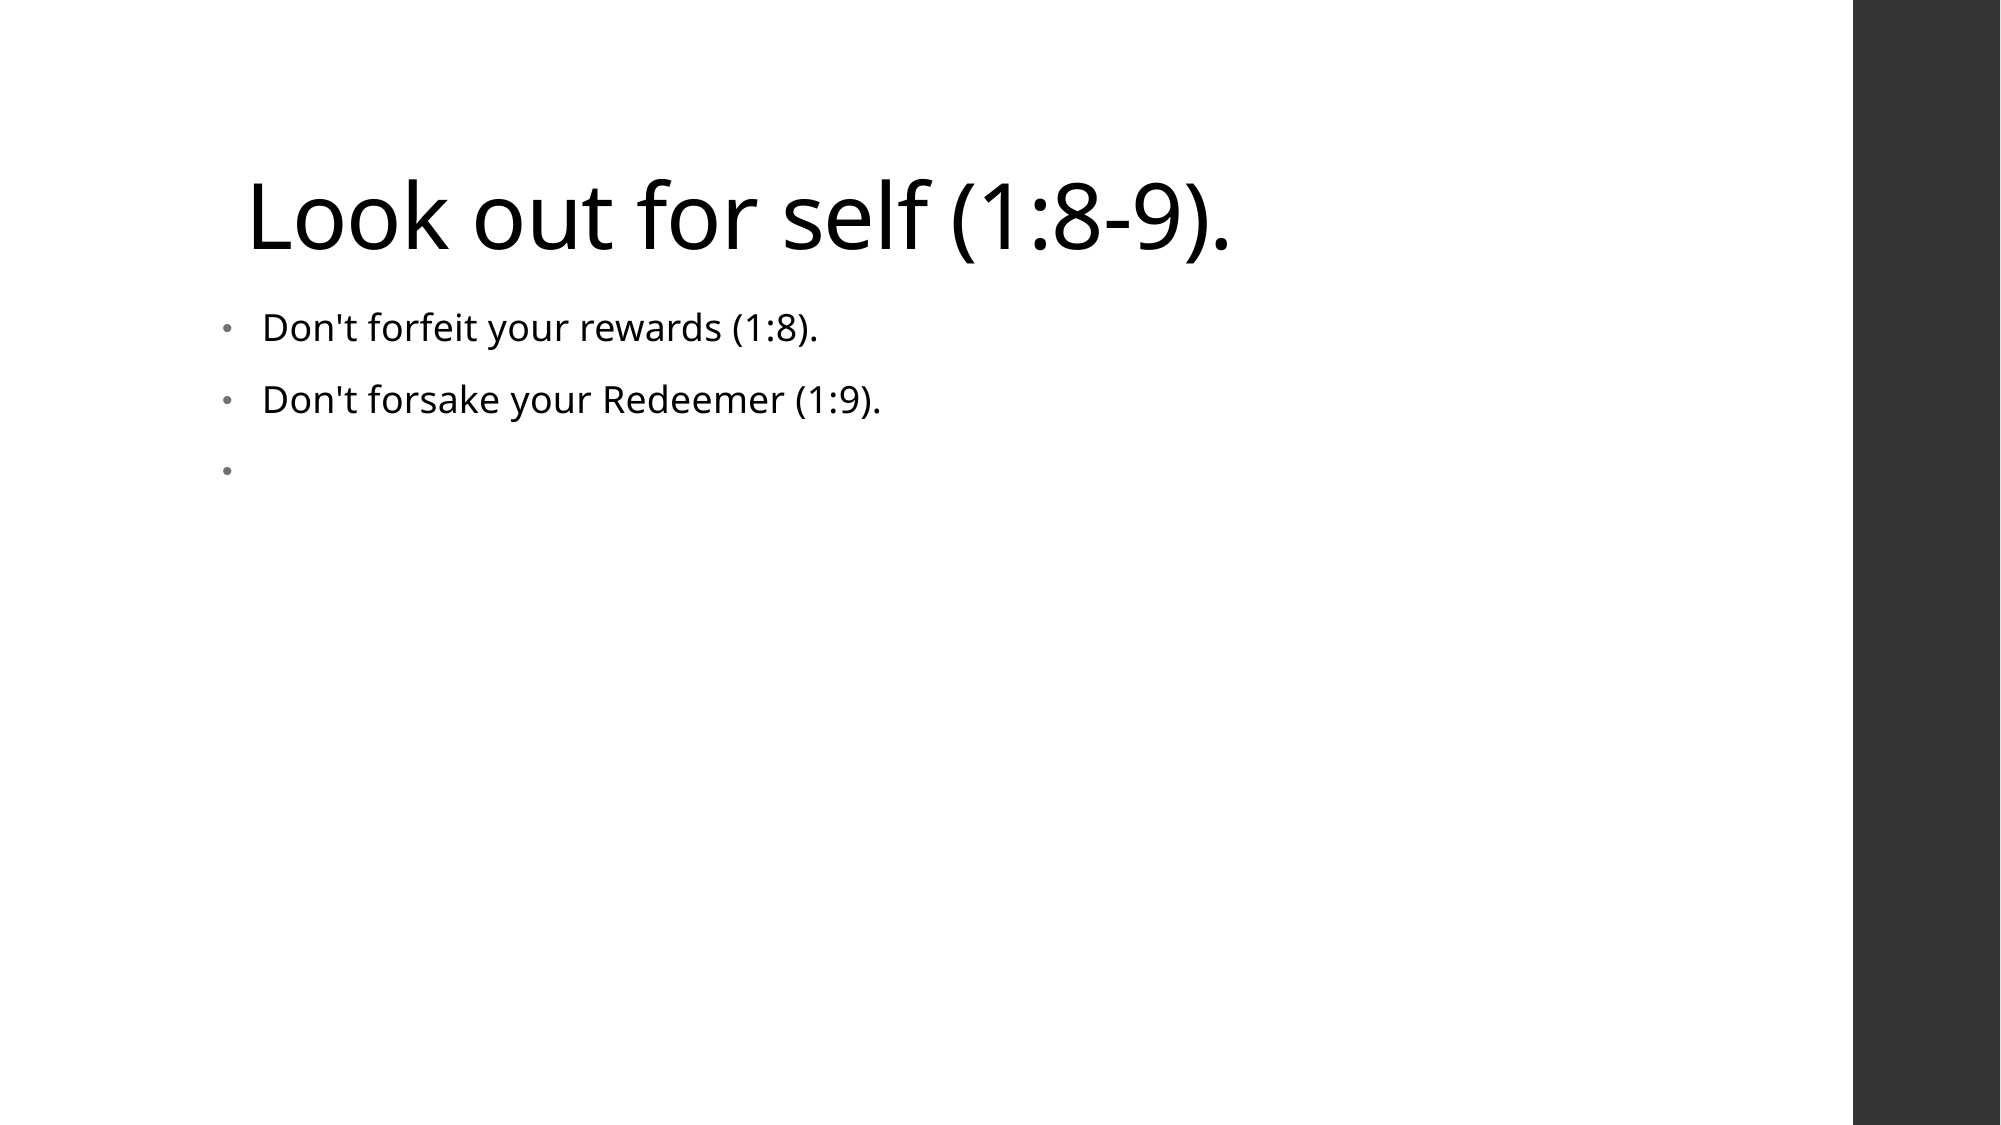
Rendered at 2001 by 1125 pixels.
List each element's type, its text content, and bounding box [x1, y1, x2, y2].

title Look out for self (1:8-9). [206, 60, 1797, 278]
list Don't forfeit your rewards (1:8). Don't forsake your Redeemer (1:9). [206, 299, 1617, 1014]
